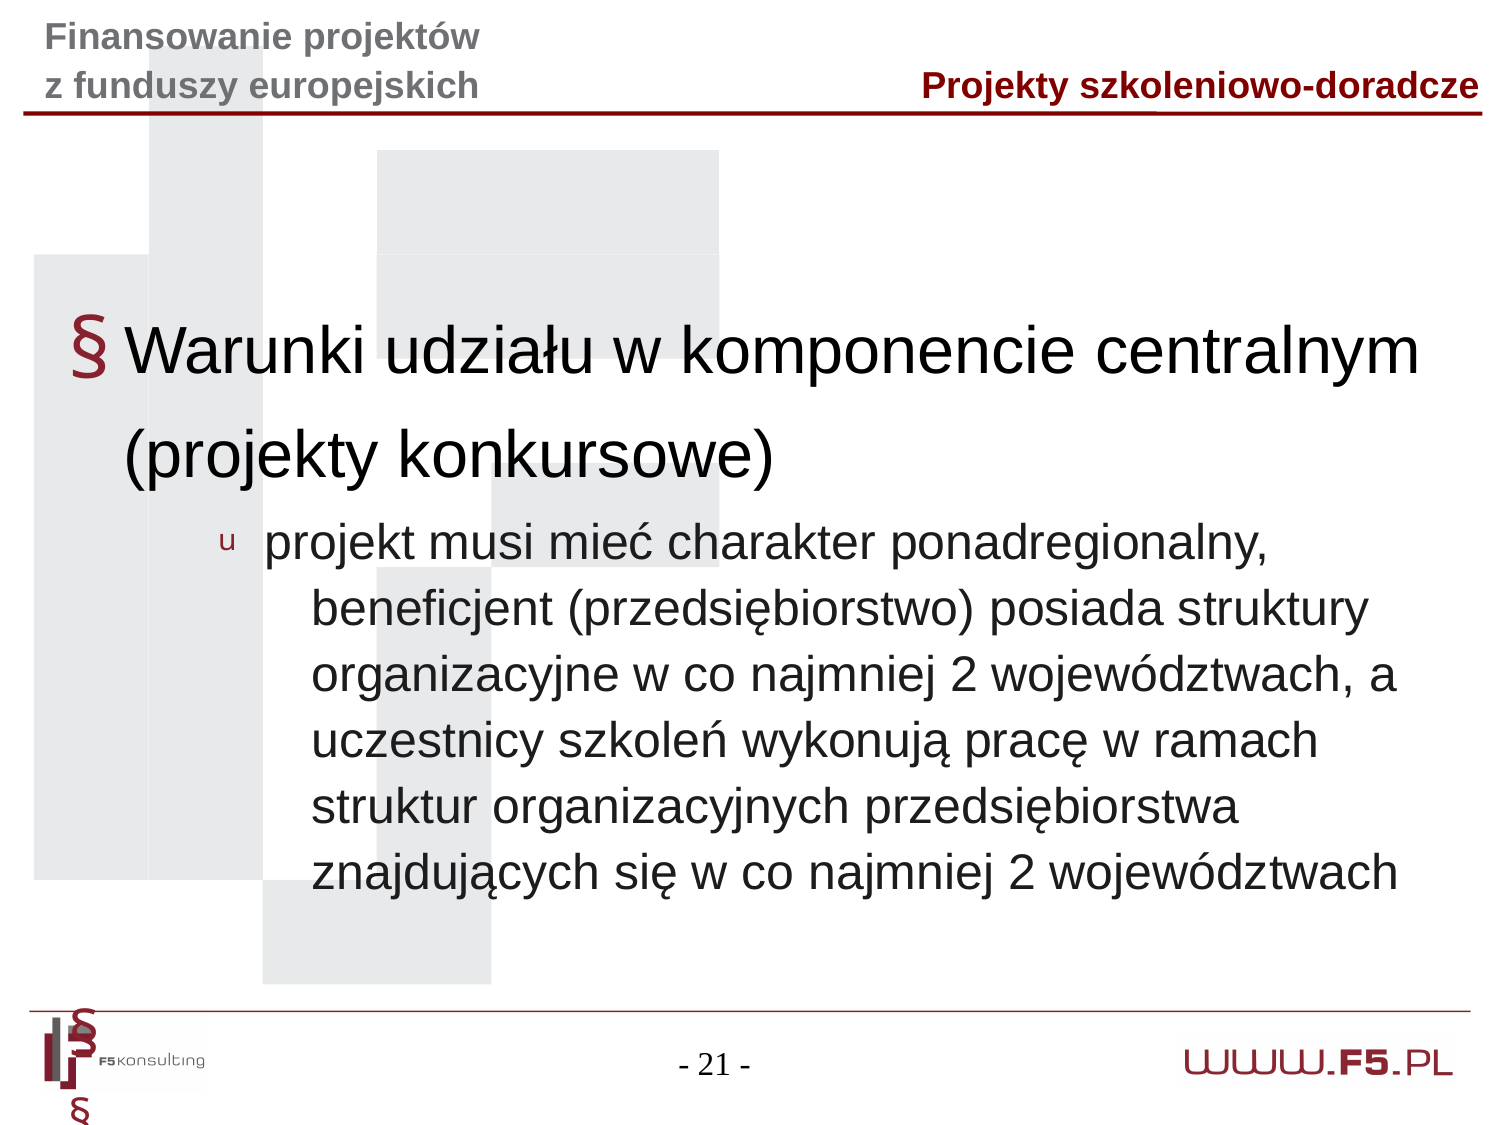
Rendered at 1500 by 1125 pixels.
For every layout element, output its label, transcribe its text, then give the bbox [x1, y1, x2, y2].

text_box Finansowanie projektów z funduszy europejskich Projekty szkoleniowo-doradcze [29, 0, 1500, 106]
text_box - - [655, 1034, 774, 1091]
text_box Warunki udziału w komponencie centralnym (projekty konkursowe) projekt musi mieć charakter ponadregionalny, beneficjent (przedsiębiorstwo) posiada struktury organizacyjne w co najmniej 2 województwach, a uczestnicy szkoleń wykonują pracę w ramach struktur organizacyjnych przedsiębiorstwa znajdujących się w co najmniej 2 województwach [53, 291, 1459, 894]
